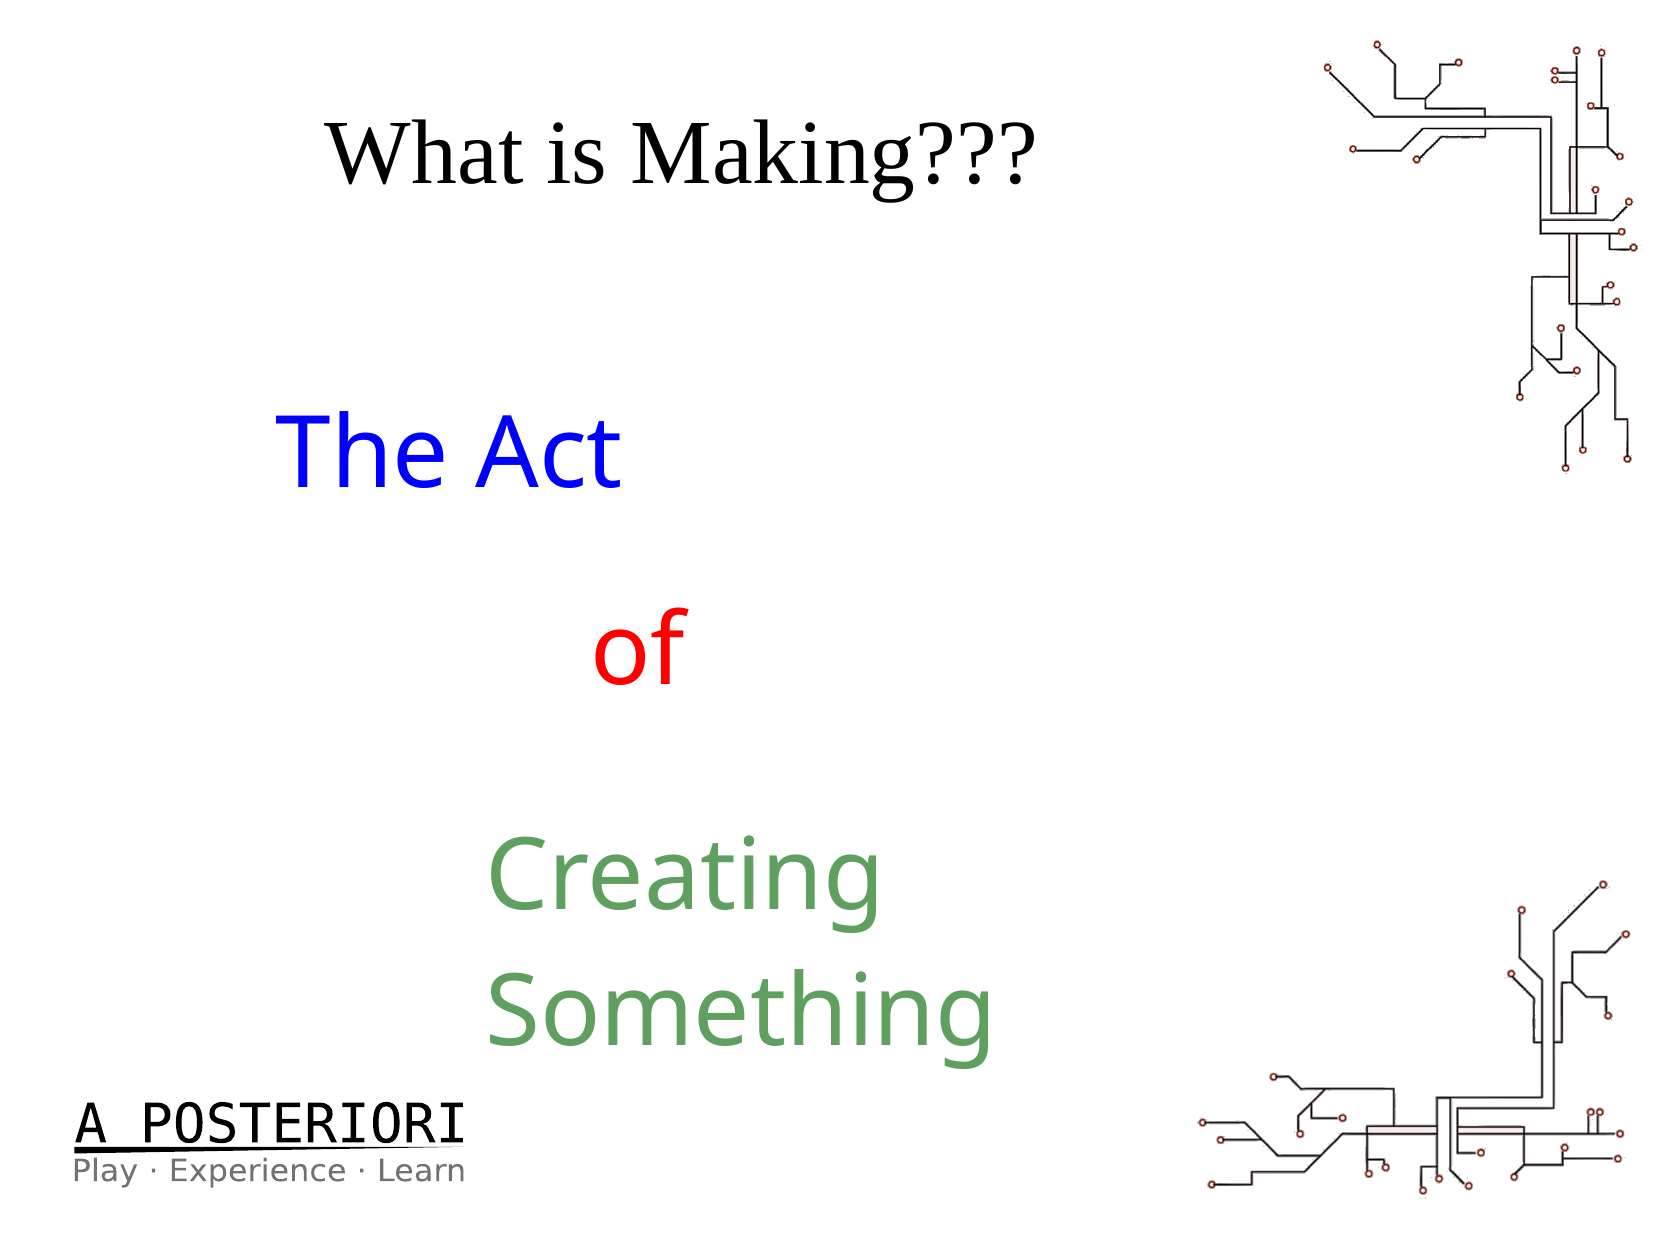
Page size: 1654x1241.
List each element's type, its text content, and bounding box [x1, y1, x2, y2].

subtitle The Act [240, 380, 781, 541]
picture [1175, 862, 1636, 1201]
text_box Creating Something [435, 795, 1418, 949]
title What is Making??? [70, 49, 1294, 257]
picture [73, 1101, 466, 1189]
text_box of [540, 570, 826, 724]
picture [1305, 35, 1643, 496]
